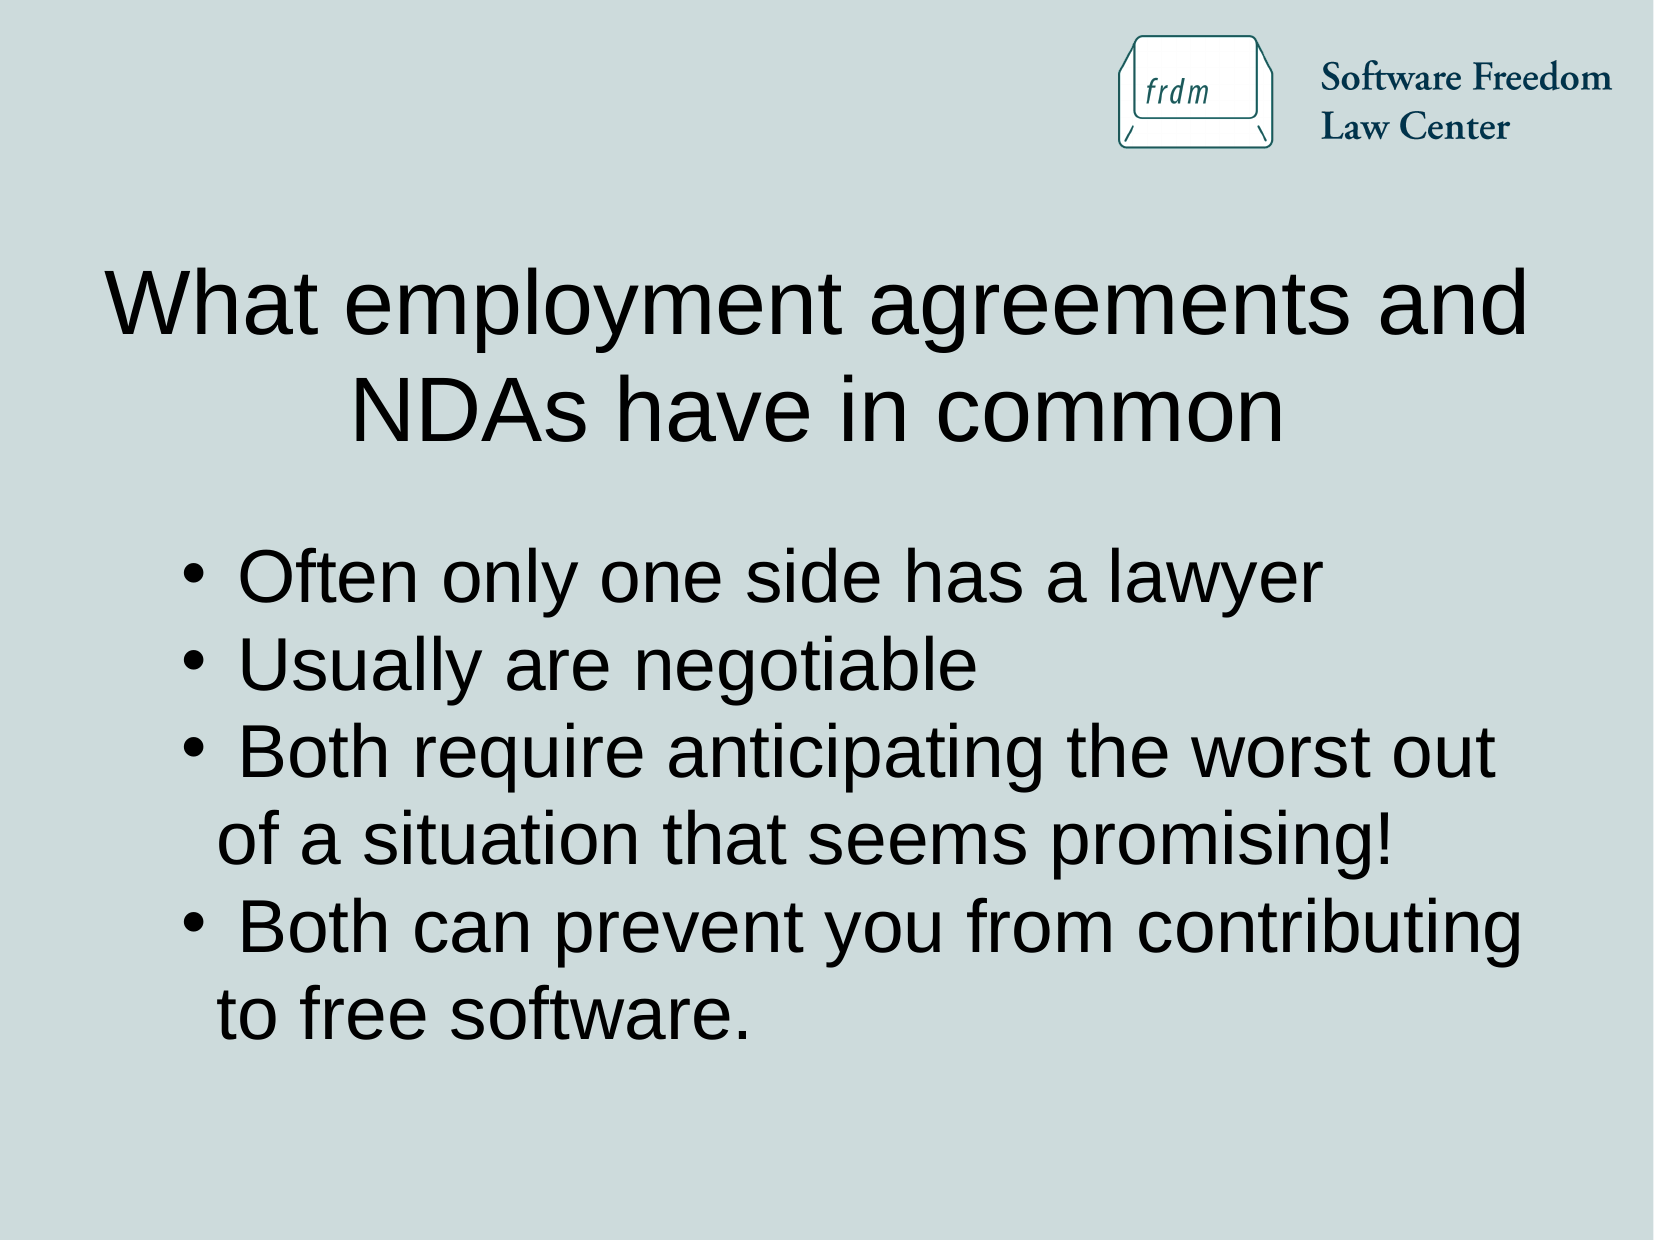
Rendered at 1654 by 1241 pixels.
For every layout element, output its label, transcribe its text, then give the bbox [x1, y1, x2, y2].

picture [1118, 35, 1613, 151]
title What employment agreements and NDAs have in common [75, 249, 1563, 459]
list Often only one side has a lawyer Usually are negotiable Both require anticipating the worst out of a situation that seems promising! Both can prevent you from contributing to free software. [75, 531, 1576, 1088]
